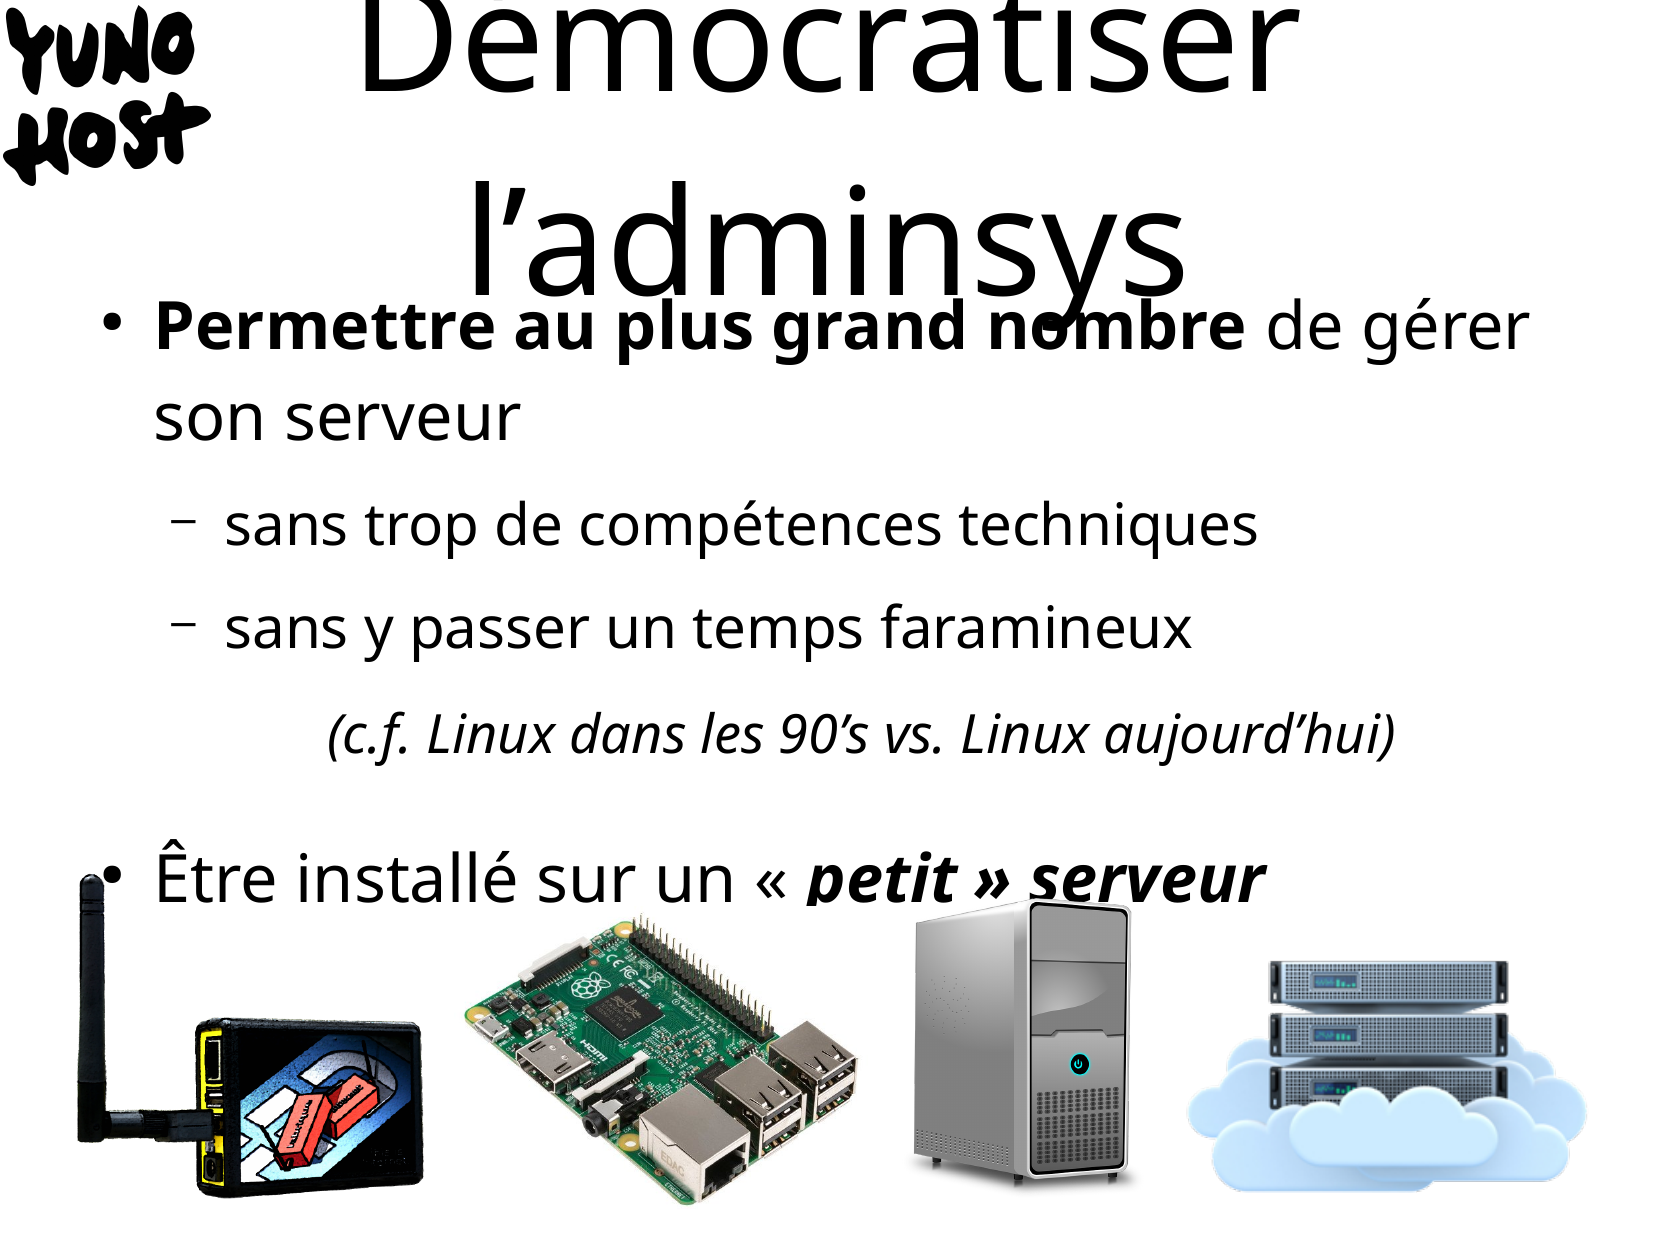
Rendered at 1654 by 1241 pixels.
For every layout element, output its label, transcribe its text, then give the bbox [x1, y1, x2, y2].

picture [3, 5, 211, 186]
picture [41, 853, 870, 1215]
picture [1173, 941, 1606, 1193]
title Démocratiser l’adminsys [82, 31, 1571, 239]
list Permettre au plus grand nombre de gérer son serveur sans trop de compétences techniques sans y passer un temps faramineux (c.f. Linux dans les 90’s vs. Linux aujourd’hui) Être installé sur un « petit » serveur [82, 278, 1571, 998]
picture [898, 896, 1147, 1198]
